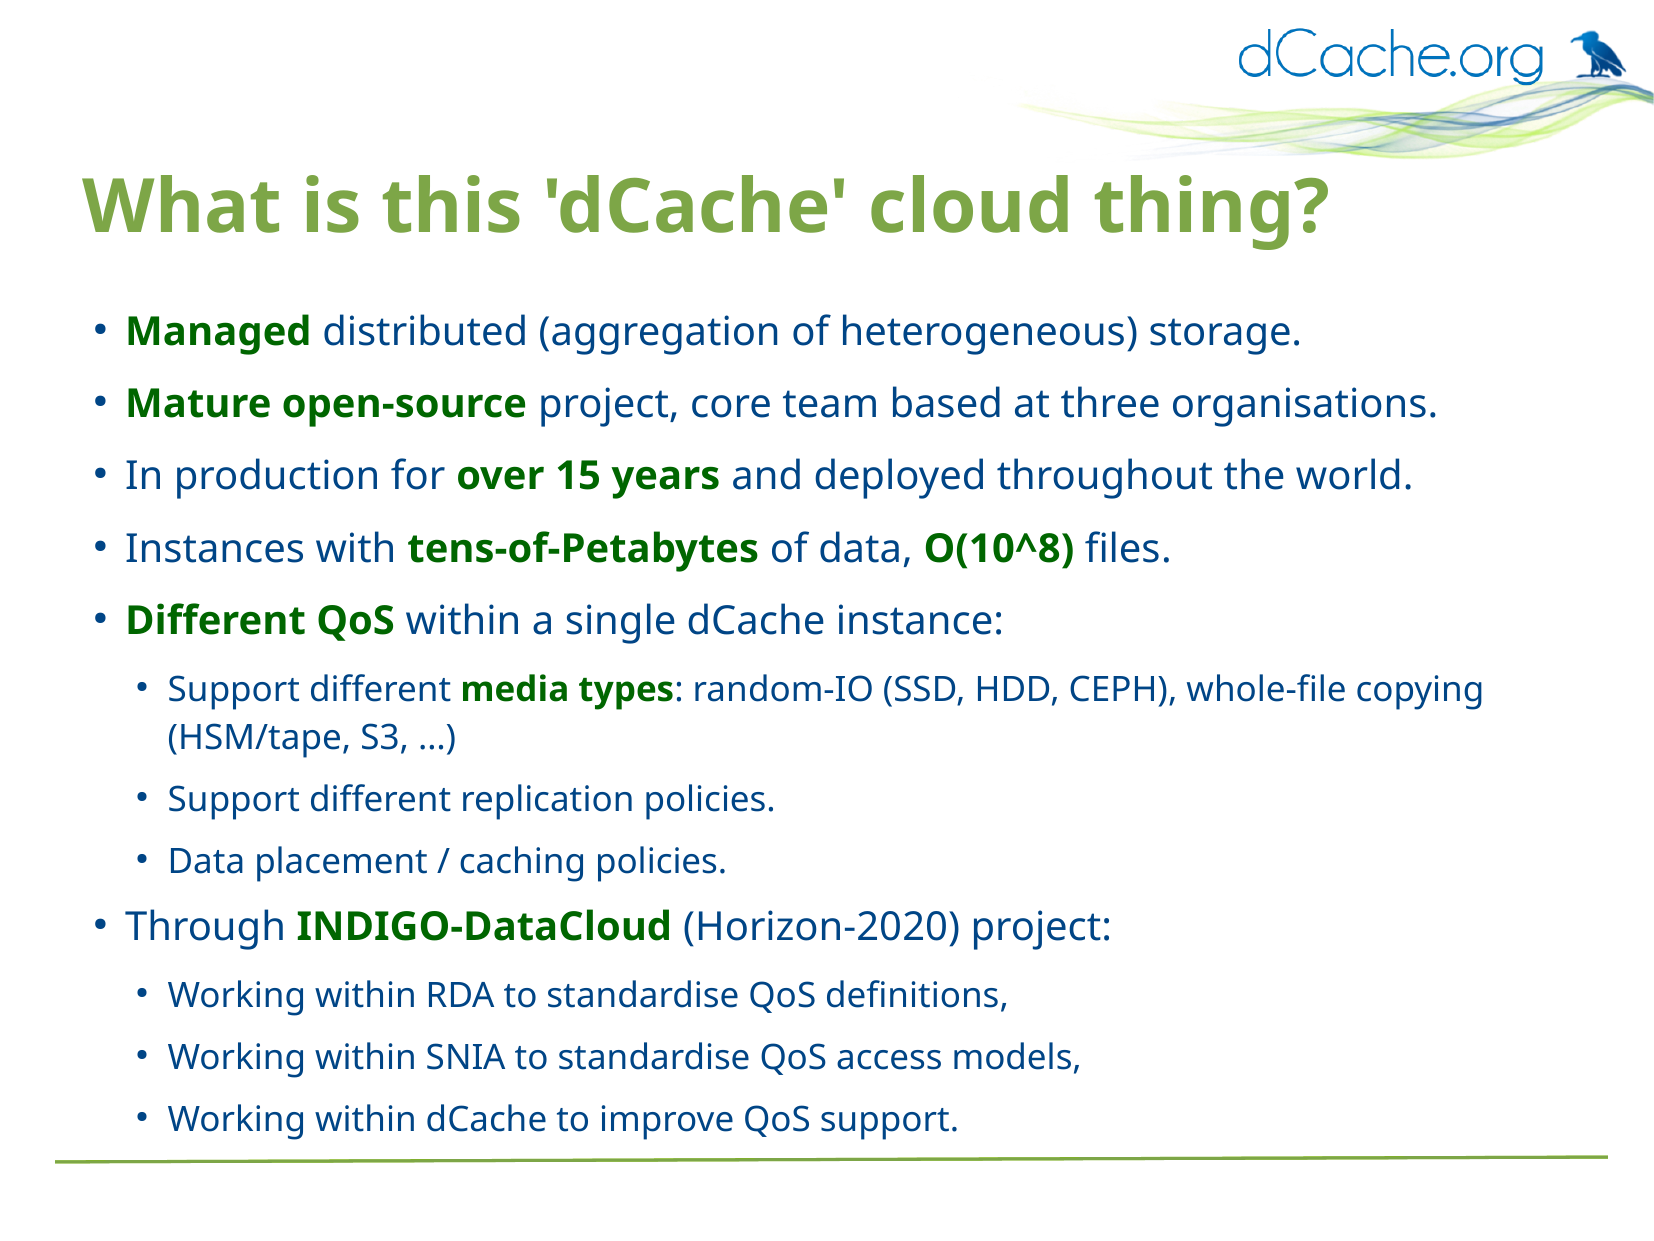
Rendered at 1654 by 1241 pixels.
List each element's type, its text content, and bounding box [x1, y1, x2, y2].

title What is this 'dCache' cloud thing? [82, 155, 1605, 252]
list Managed distributed (aggregation of heterogeneous) storage. Mature open-source project, core team based at three organisations. In production for over 15 years and deployed throughout the world. Instances with tens-of-Petabytes of data, O(10^8) files. Different QoS within a single dCache instance: Support different media types: random-IO (SSD, HDD, CEPH), whole-file copying (HSM/tape, S3, …) Support different replication policies. Data placement / caching policies. Through INDIGO-DataCloud (Horizon-2020) project: Working within RDA to standardise QoS definitions, Working within SNIA to standardise QoS access models, Working within dCache to improve QoS support. [82, 302, 1571, 1156]
picture [956, 16, 1654, 169]
